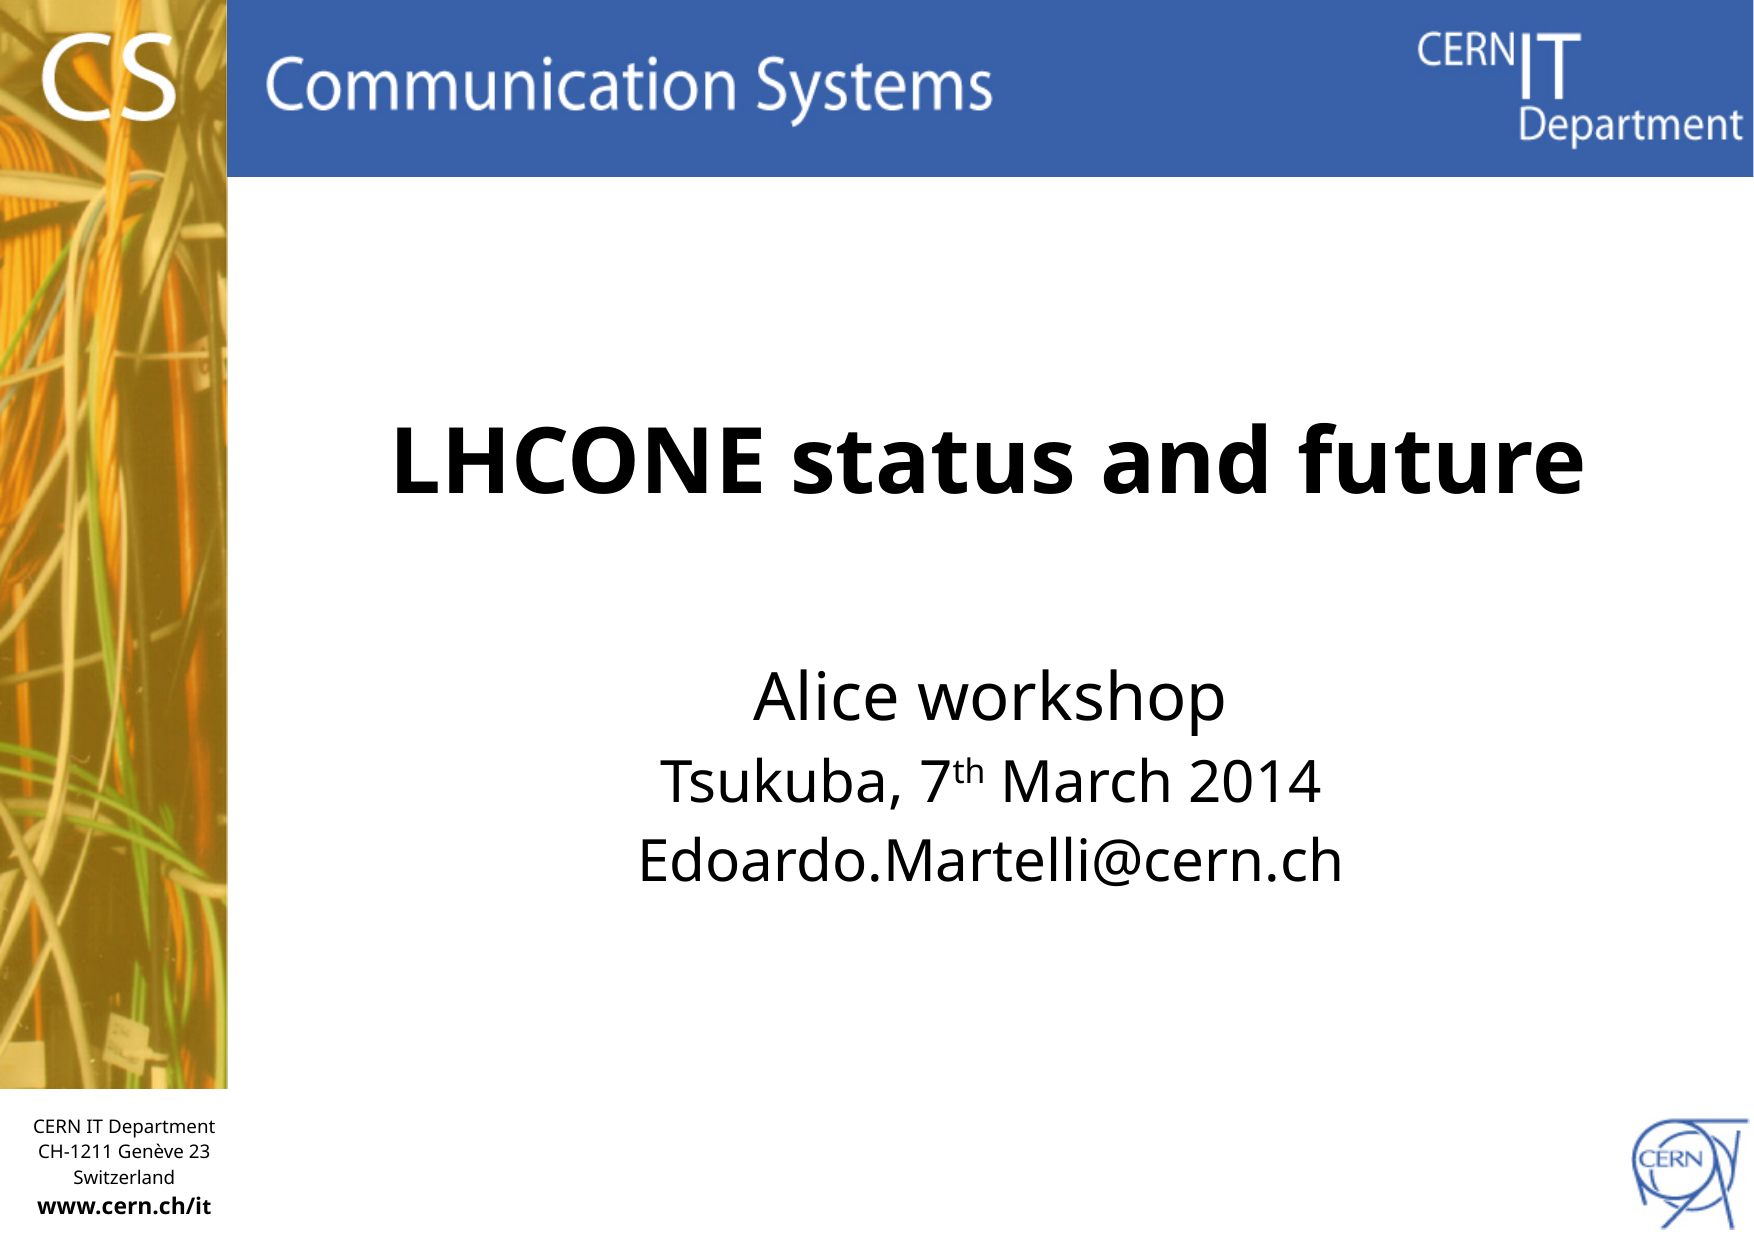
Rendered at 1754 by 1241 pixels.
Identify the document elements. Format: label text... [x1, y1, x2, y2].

picture [0, 0, 1754, 1089]
text_box Alice workshop Tsukuba, 7th March 2014 Edoardo.Martelli@cern.ch [345, 642, 1637, 975]
text_box CERN IT Department CH-1211 Genève 23 Switzerland www.cern.ch/it [0, 1105, 249, 1229]
title LHCONE status and future [326, 324, 1652, 593]
picture [1631, 1117, 1750, 1230]
